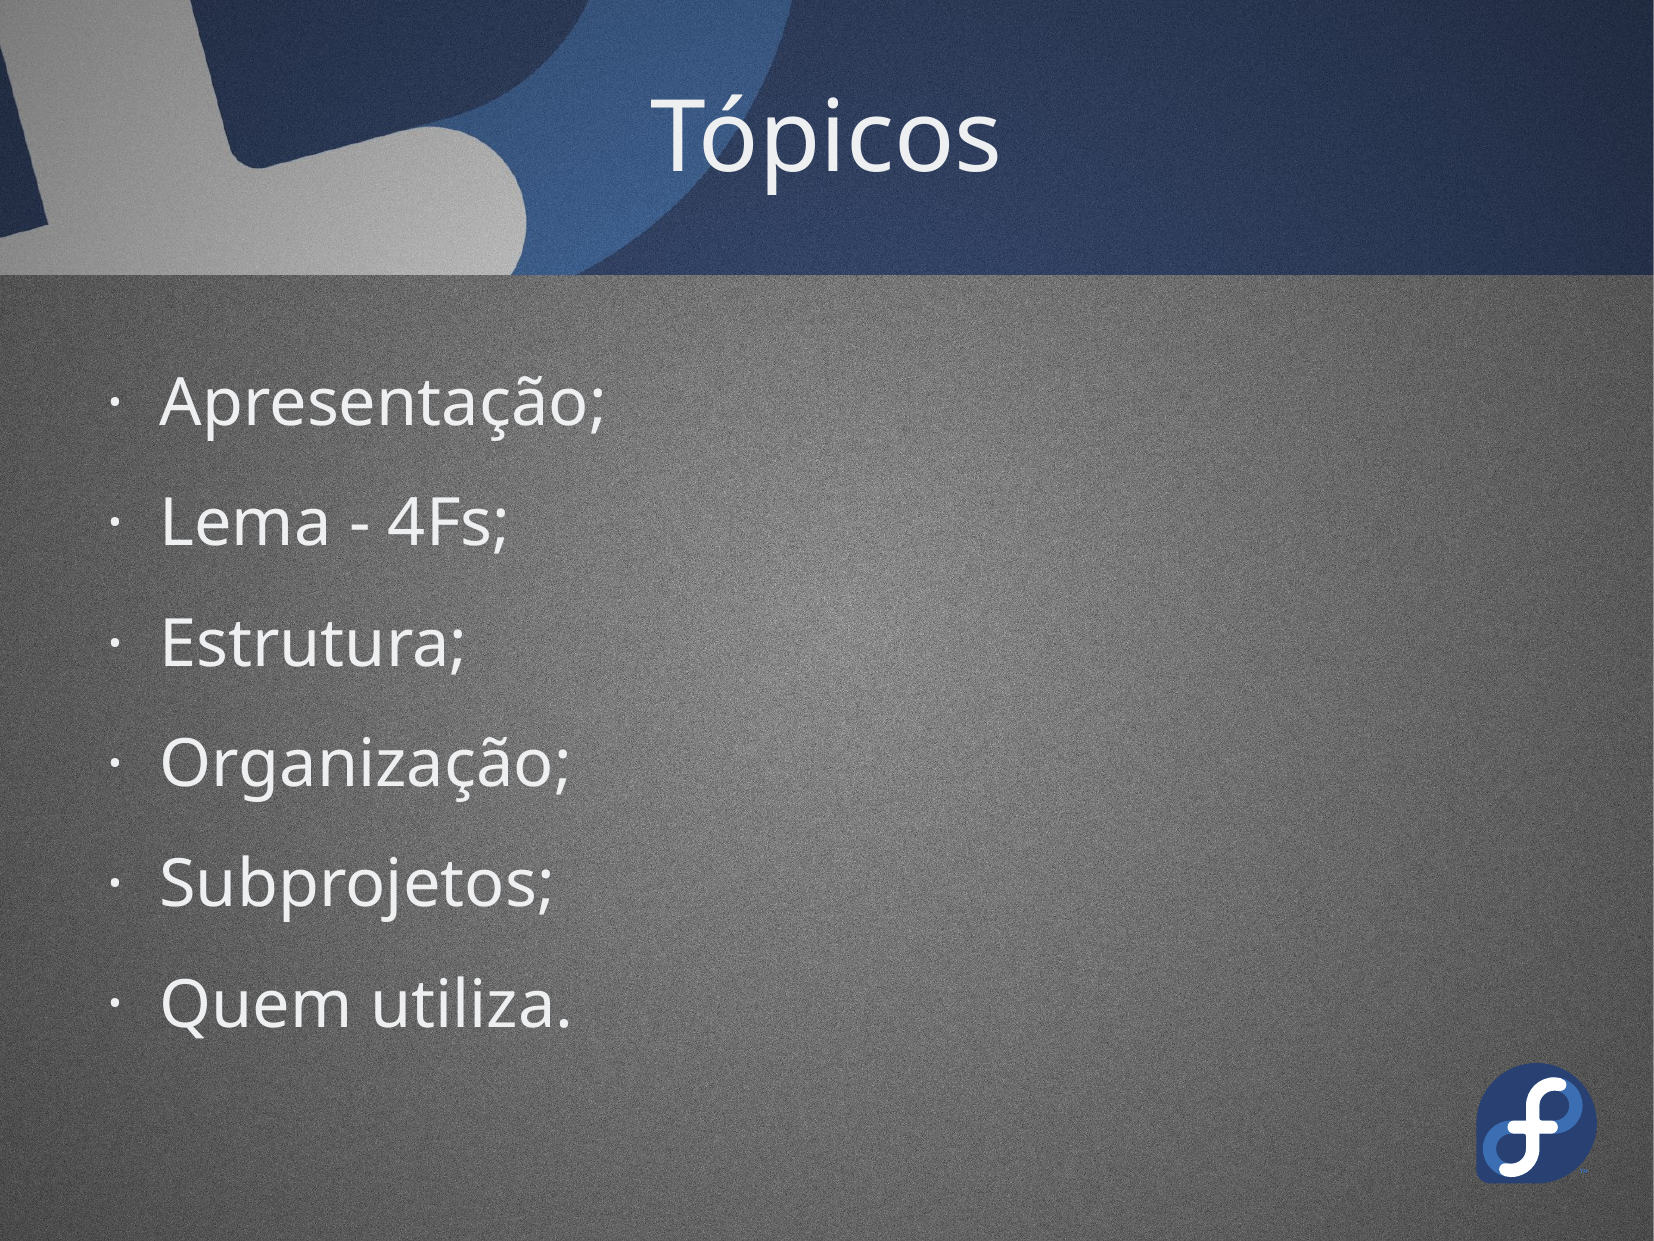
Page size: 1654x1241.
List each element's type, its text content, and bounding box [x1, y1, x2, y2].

list Apresentação; Lema - 4Fs; Estrutura; Organização; Subprojetos; Quem utiliza. [88, 354, 1565, 1063]
picture [0, 0, 1654, 1241]
title Tópicos [88, 29, 1565, 237]
